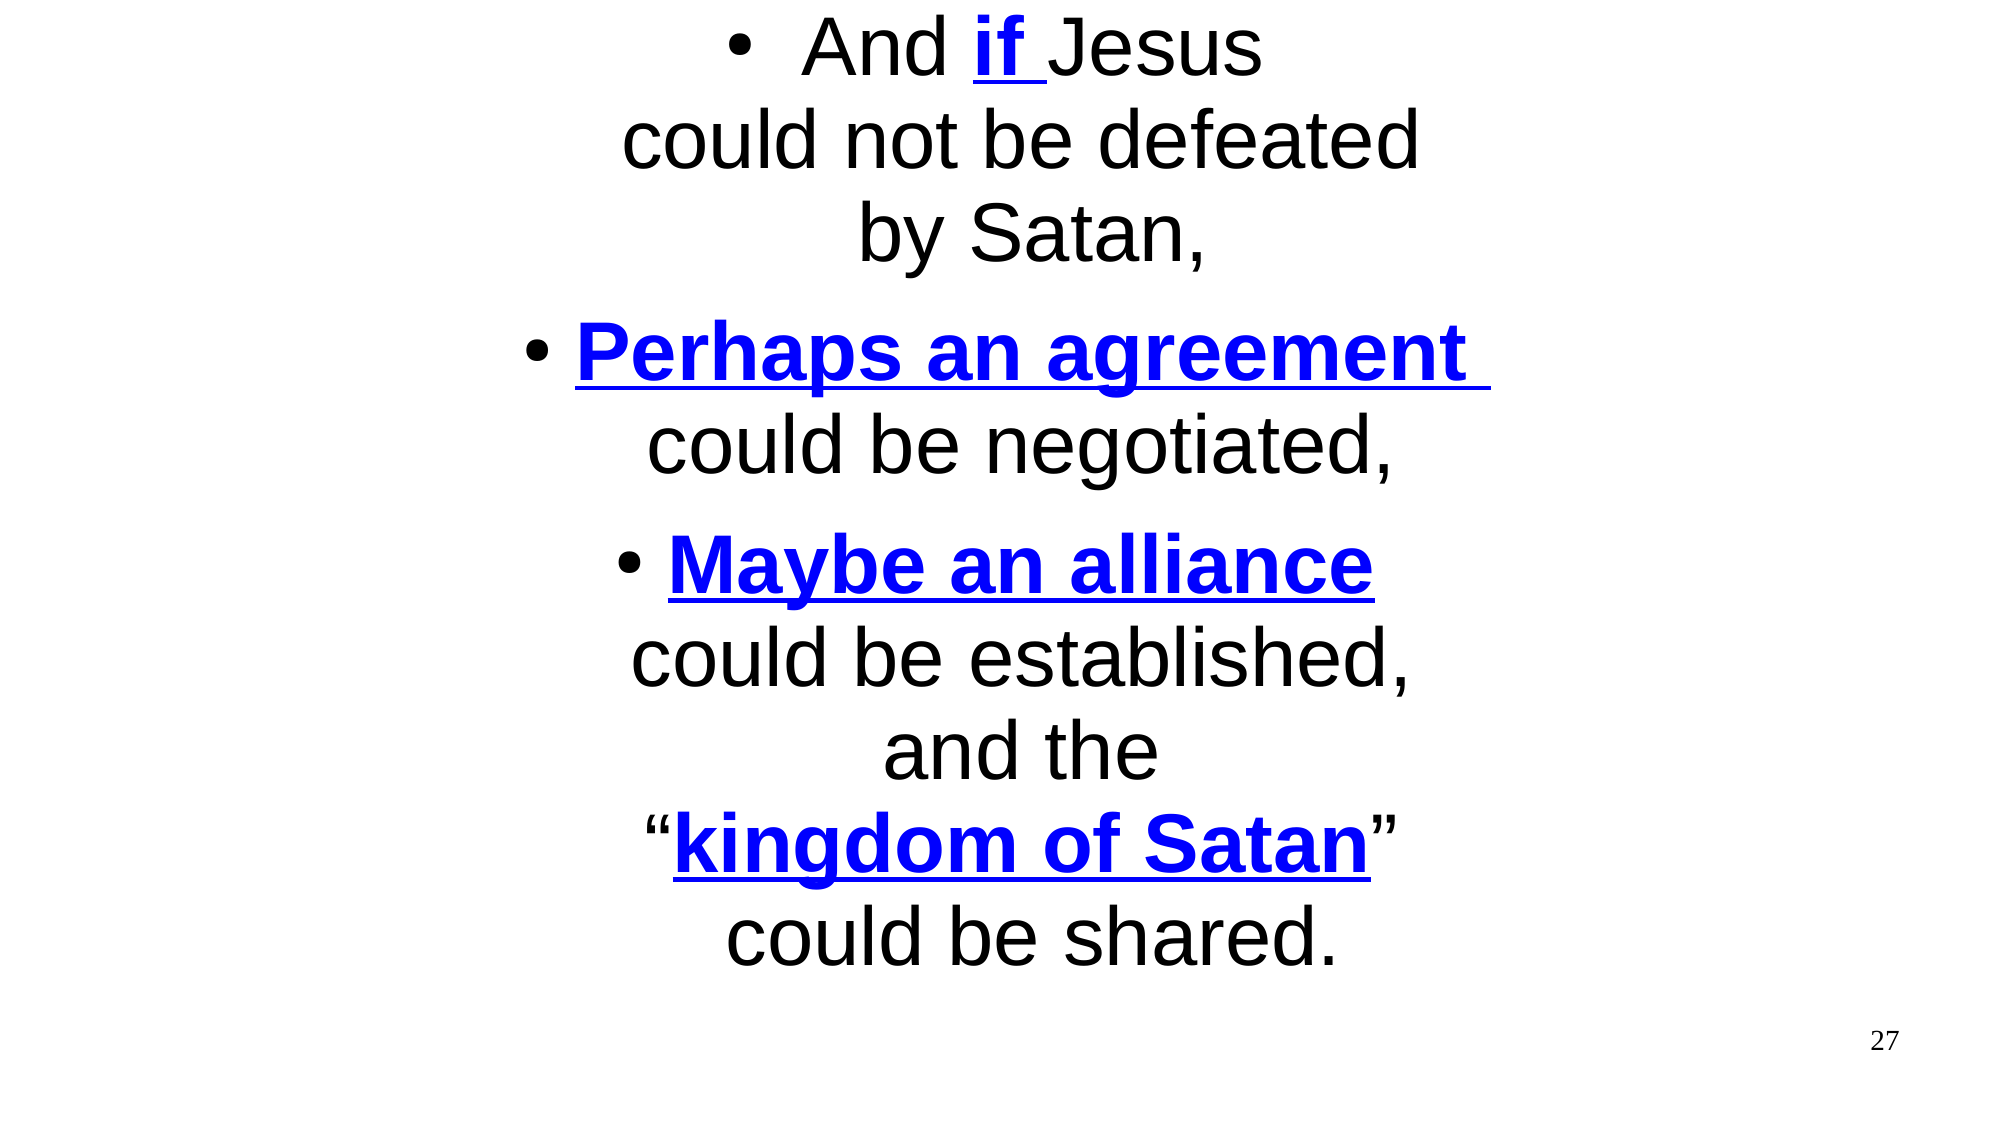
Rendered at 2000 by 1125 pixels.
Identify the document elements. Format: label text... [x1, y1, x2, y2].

list And if Jesus could not be defeated by Satan, Perhaps an agreement could be negotiated, Maybe an alliance could be established, and the “kingdom of Satan” could be shared. [0, 0, 1996, 1123]
